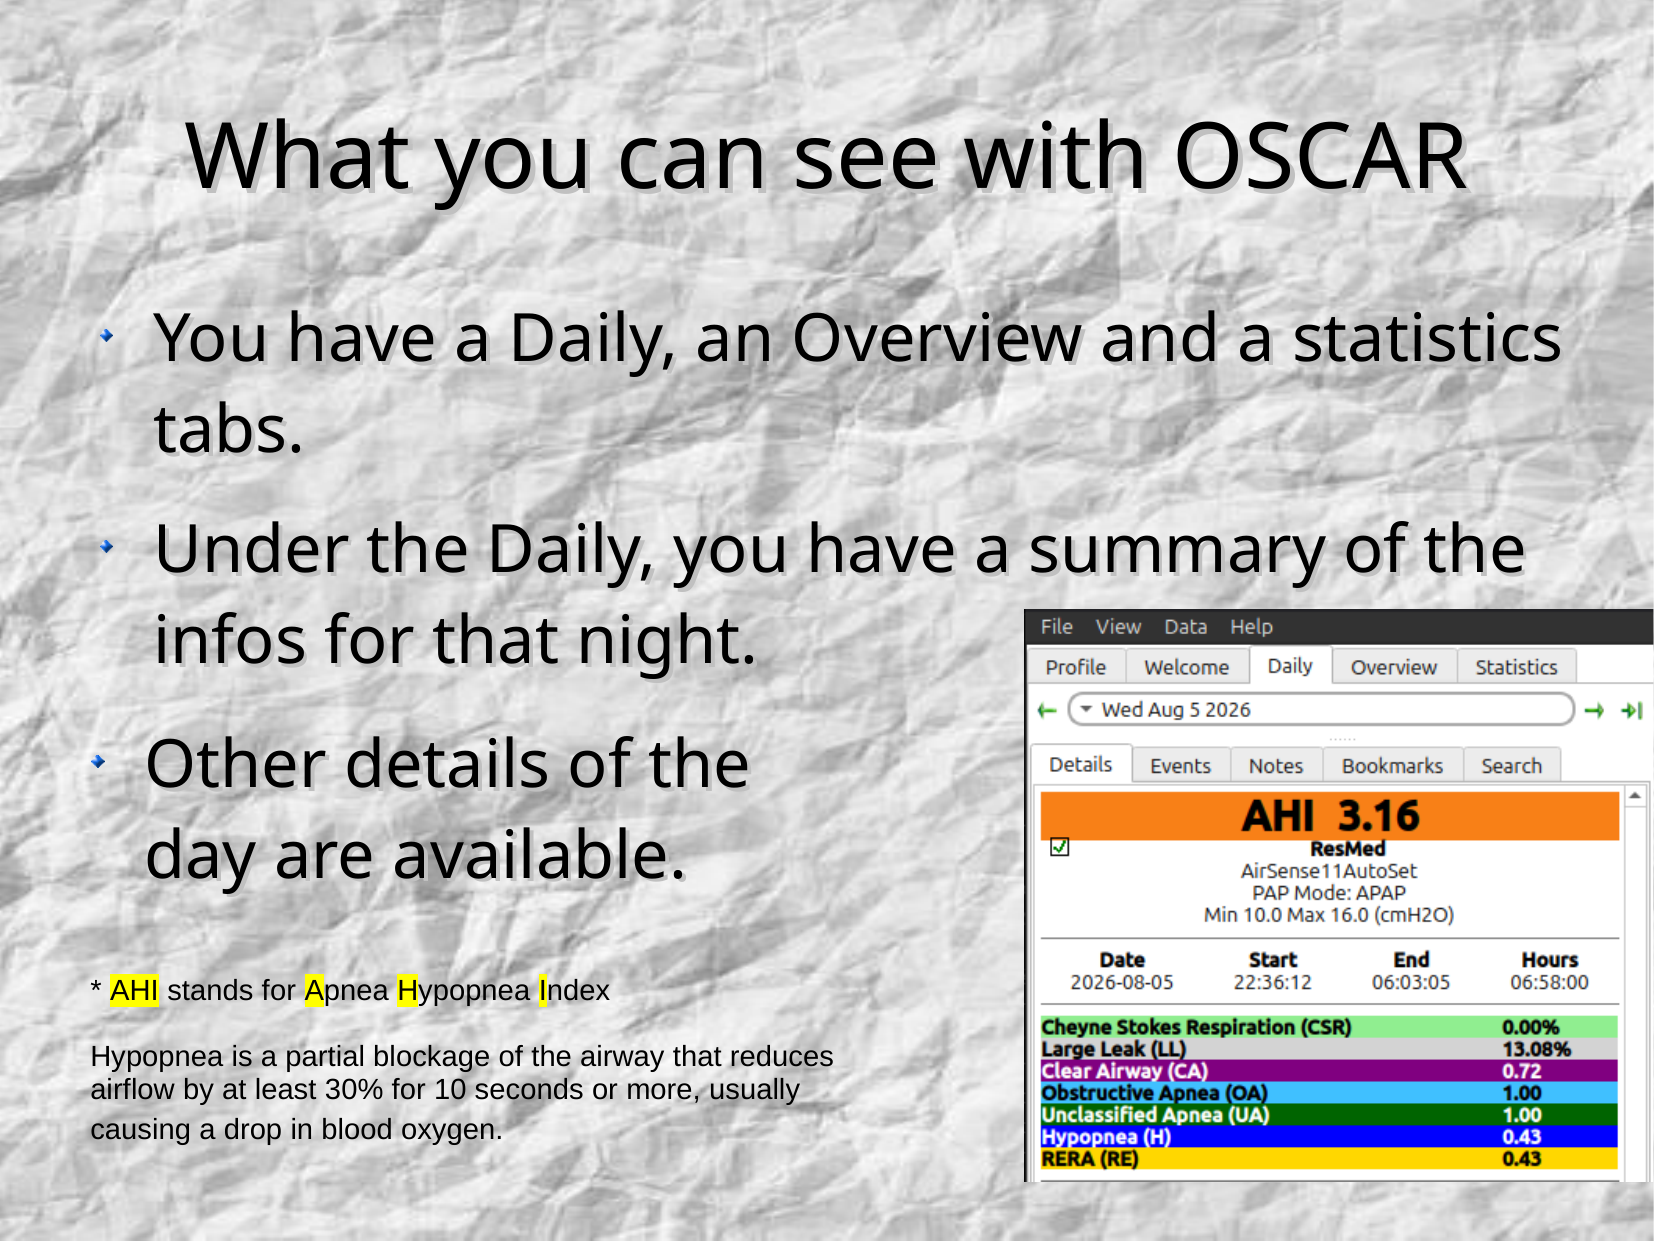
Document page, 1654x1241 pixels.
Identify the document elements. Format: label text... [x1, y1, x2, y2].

text_box Other details of the day are available. [59, 708, 886, 1211]
list You have a Daily, an Overview and a statistics tabs. Under the Daily, you have a summary of the infos for that night. [82, 290, 1571, 683]
text_box * AHI stands for Apnea Hypopnea Index Hypopnea is a partial blockage of the airway that reduces airflow by at least 30% for 10 seconds or more, usually causing a drop in blood oxygen. [90, 974, 886, 1211]
picture [0, 0, 1654, 1241]
title What you can see with OSCAR [82, 49, 1571, 257]
